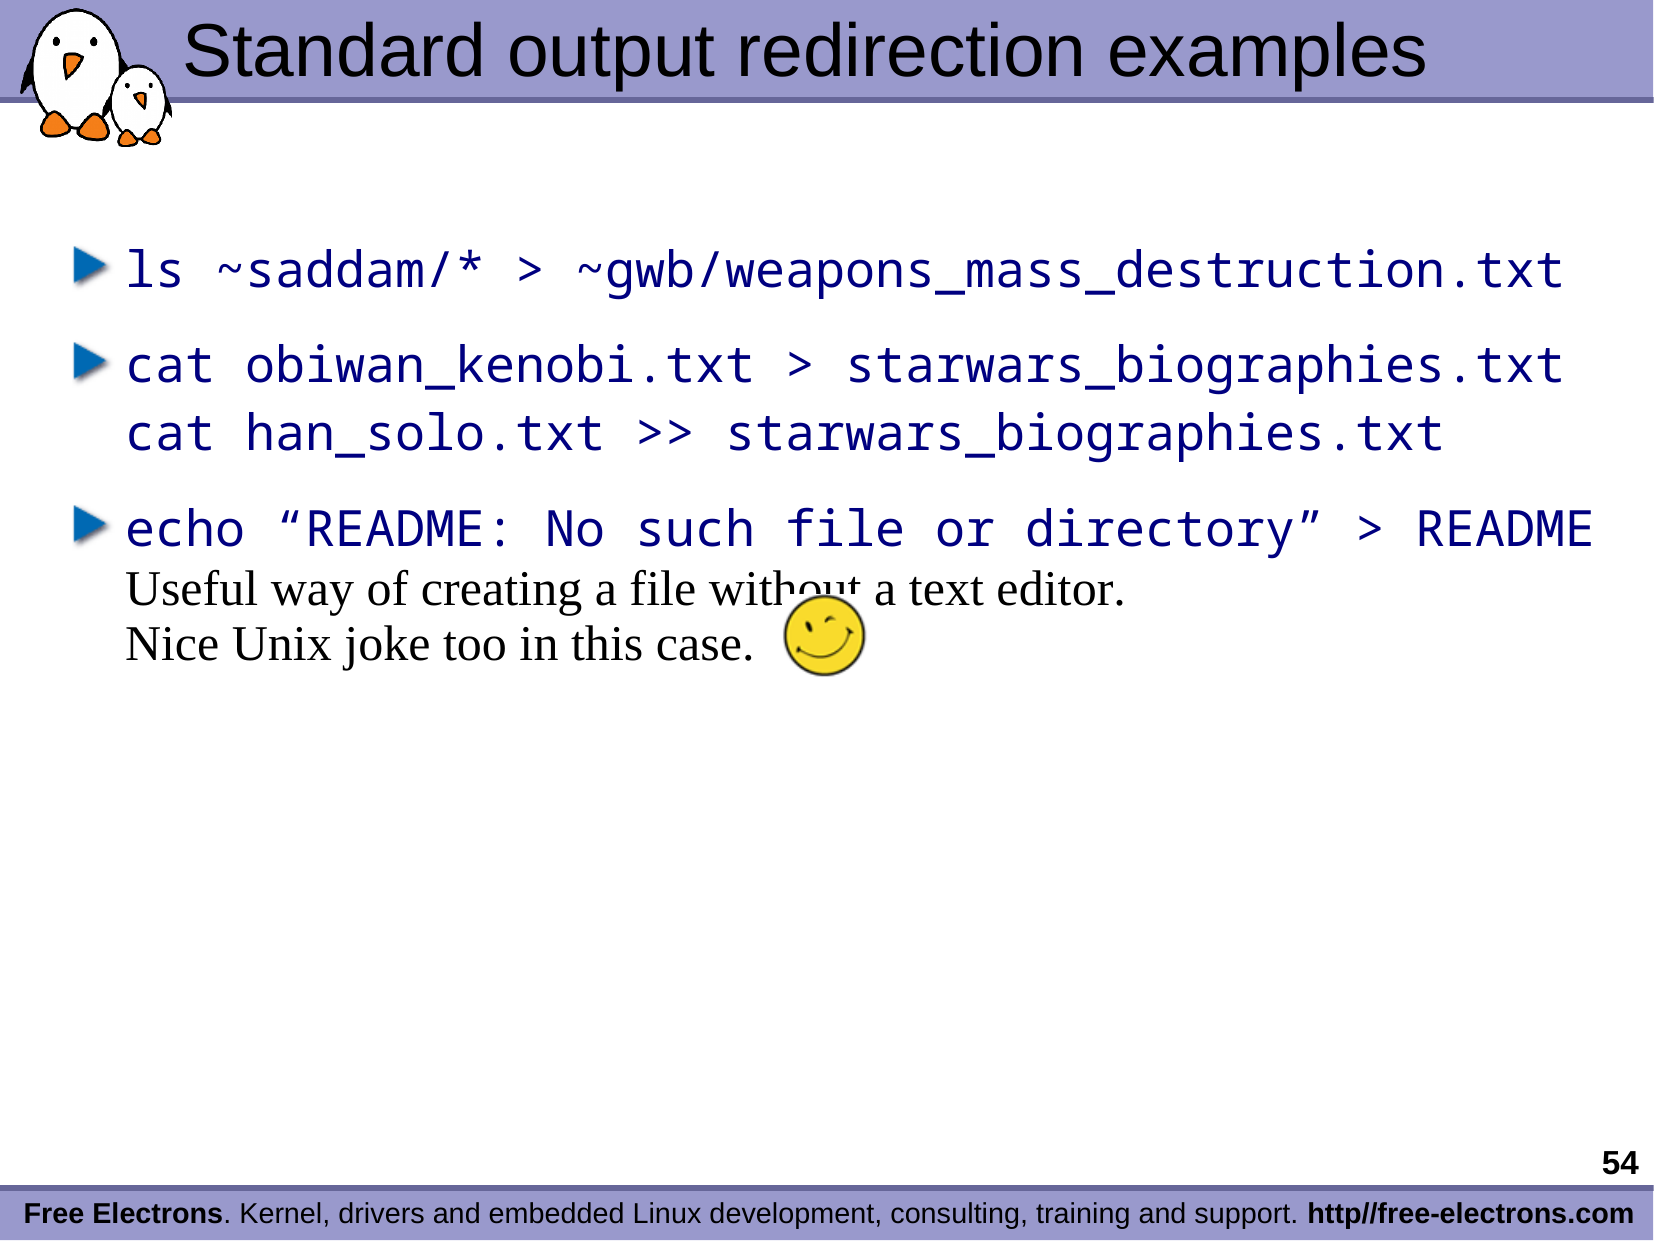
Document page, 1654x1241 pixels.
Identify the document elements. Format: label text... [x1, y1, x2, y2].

picture [782, 594, 868, 678]
title Standard output redirection examples [60, 0, 1551, 101]
list ls ~saddam/* > ~gwb/weapons_mass_destruction.txt cat obiwan_kenobi.txt > starwars_biographies.txt cat han_solo.txt >> starwars_biographies.txt echo “README: No such file or directory” > README Useful way of creating a file without a text editor. Nice Unix joke too in this case. [54, 233, 1604, 746]
picture [20, 8, 172, 147]
